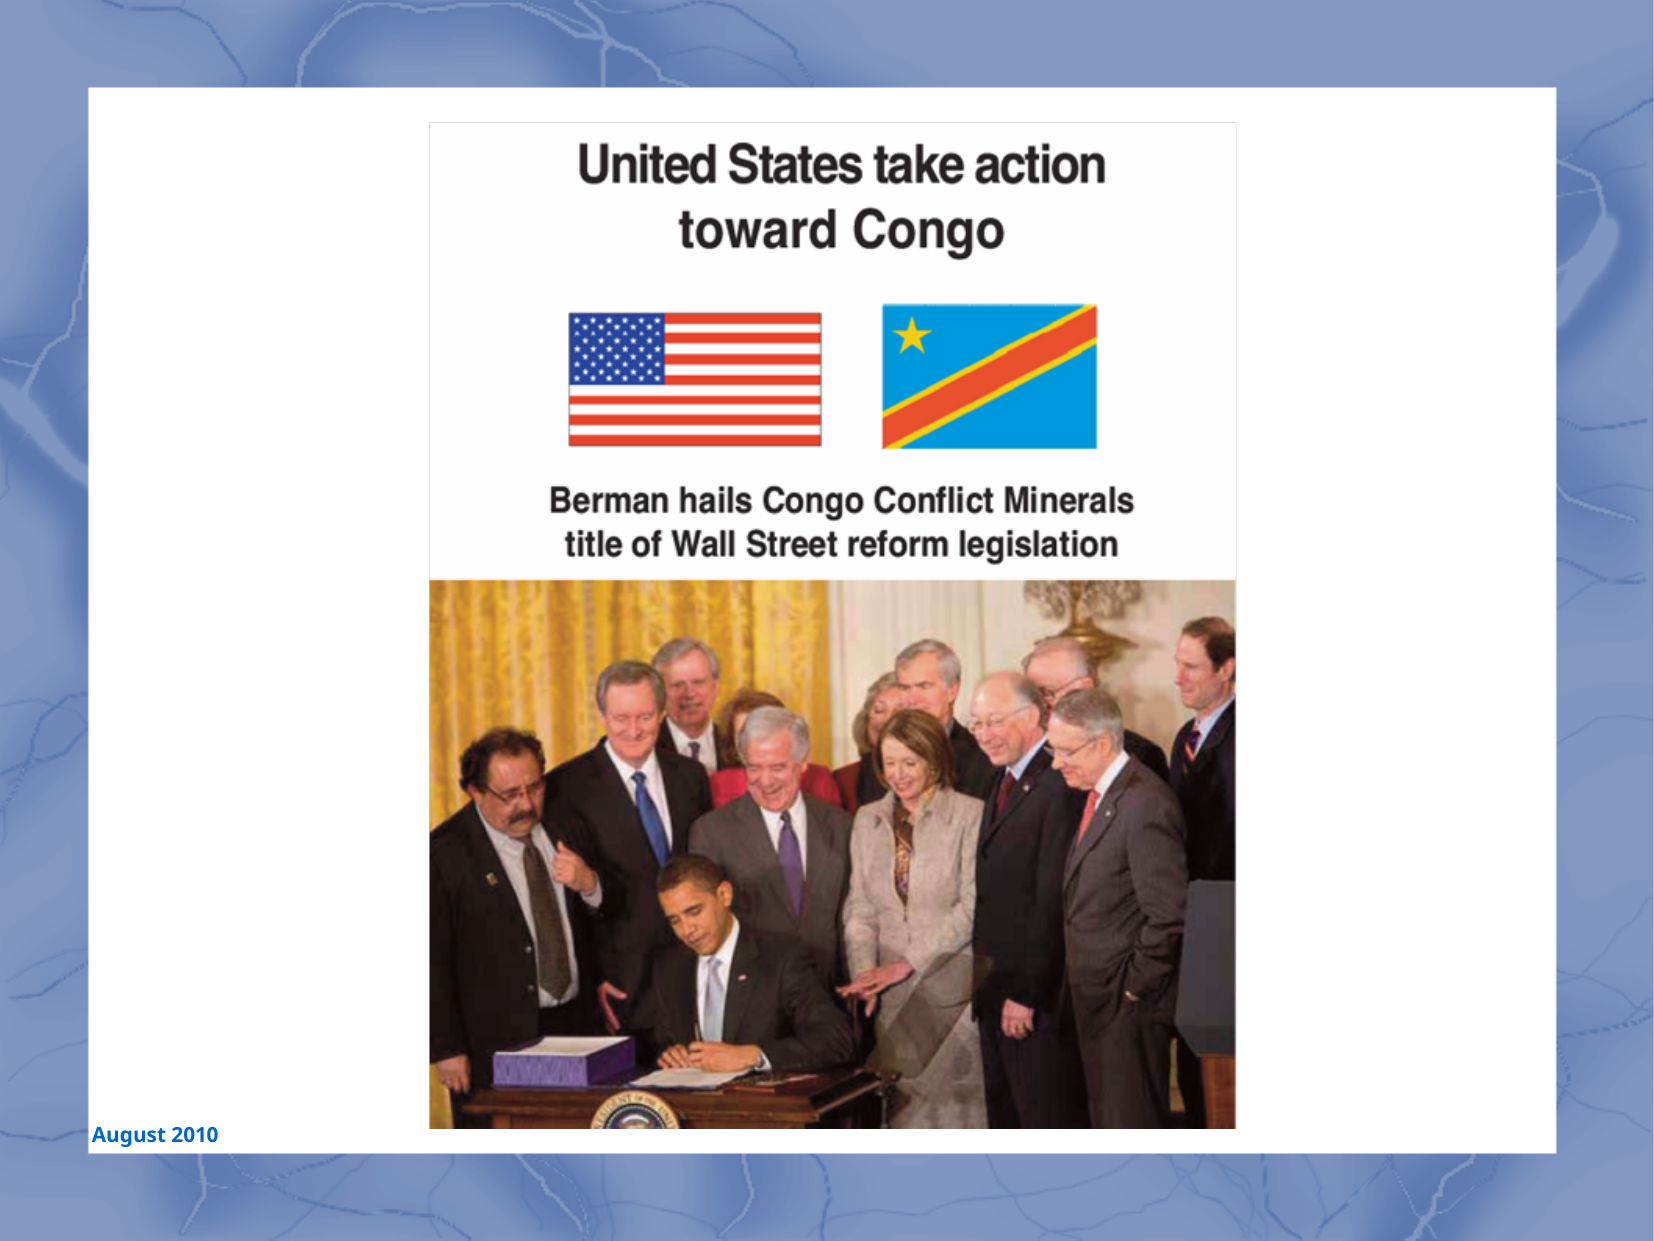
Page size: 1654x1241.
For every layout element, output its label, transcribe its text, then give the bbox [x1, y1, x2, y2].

picture [0, 0, 1654, 1241]
text_box August 2010 [77, 1113, 255, 1153]
